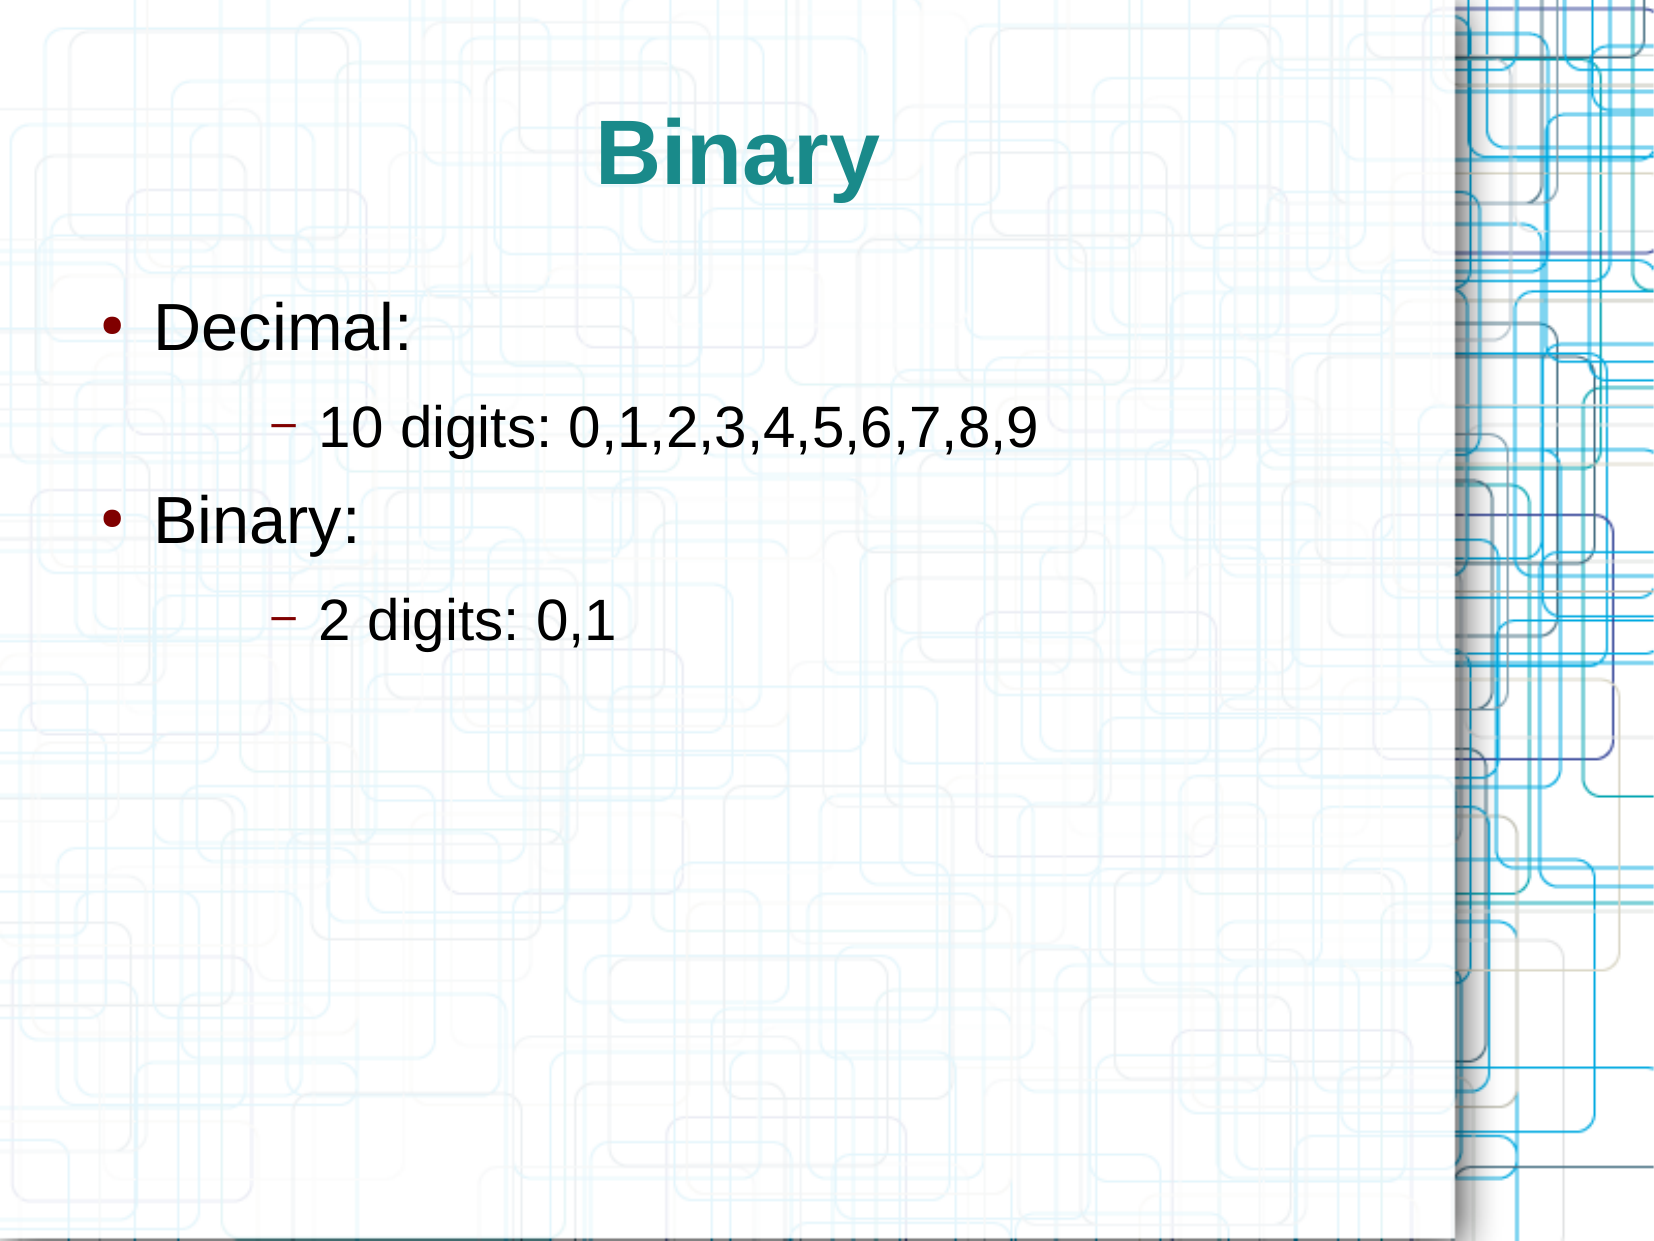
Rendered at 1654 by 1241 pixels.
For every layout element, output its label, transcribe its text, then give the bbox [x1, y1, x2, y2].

title Binary [59, 49, 1418, 257]
list Decimal: 10 digits: 0,1,2,3,4,5,6,7,8,9 Binary: 2 digits: 0,1 [82, 290, 1418, 1109]
picture [0, 0, 1654, 1241]
